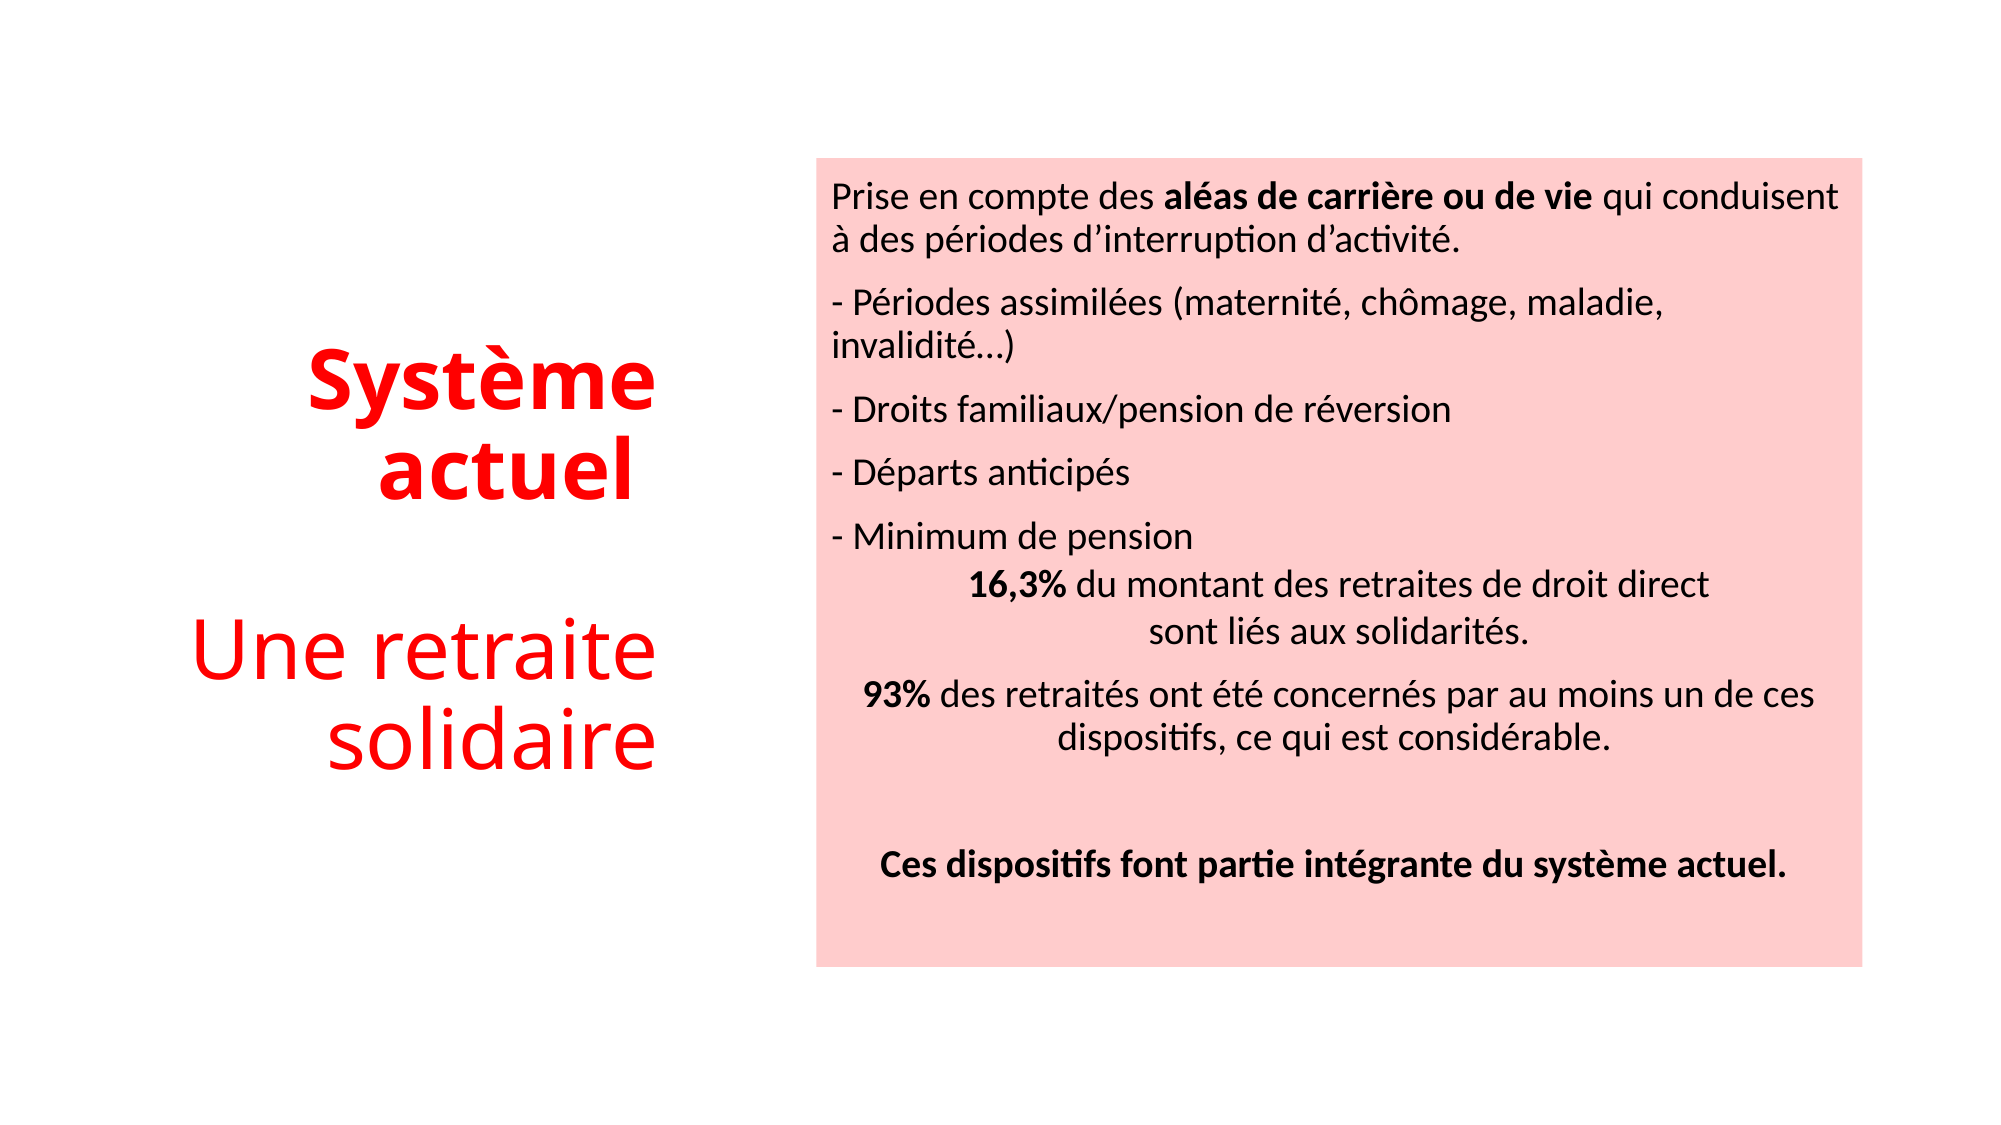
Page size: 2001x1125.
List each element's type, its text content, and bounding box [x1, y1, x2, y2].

title Système actuel Une retraite solidaire [137, 158, 711, 967]
list Prise en compte des aléas de carrière ou de vie qui conduisent à des périodes d’interruption d’activité. - Périodes assimilées (maternité, chômage, maladie, invalidité…) - Droits familiaux/pension de réversion - Départs anticipés - Minimum de pension 16,3% du montant des retraites de droit direct sont liés aux solidarités. 93% des retraités ont été concernés par au moins un de ces dispositifs, ce qui est considérable. Ces dispositifs font partie intégrante du système actuel. [816, 158, 1863, 967]
